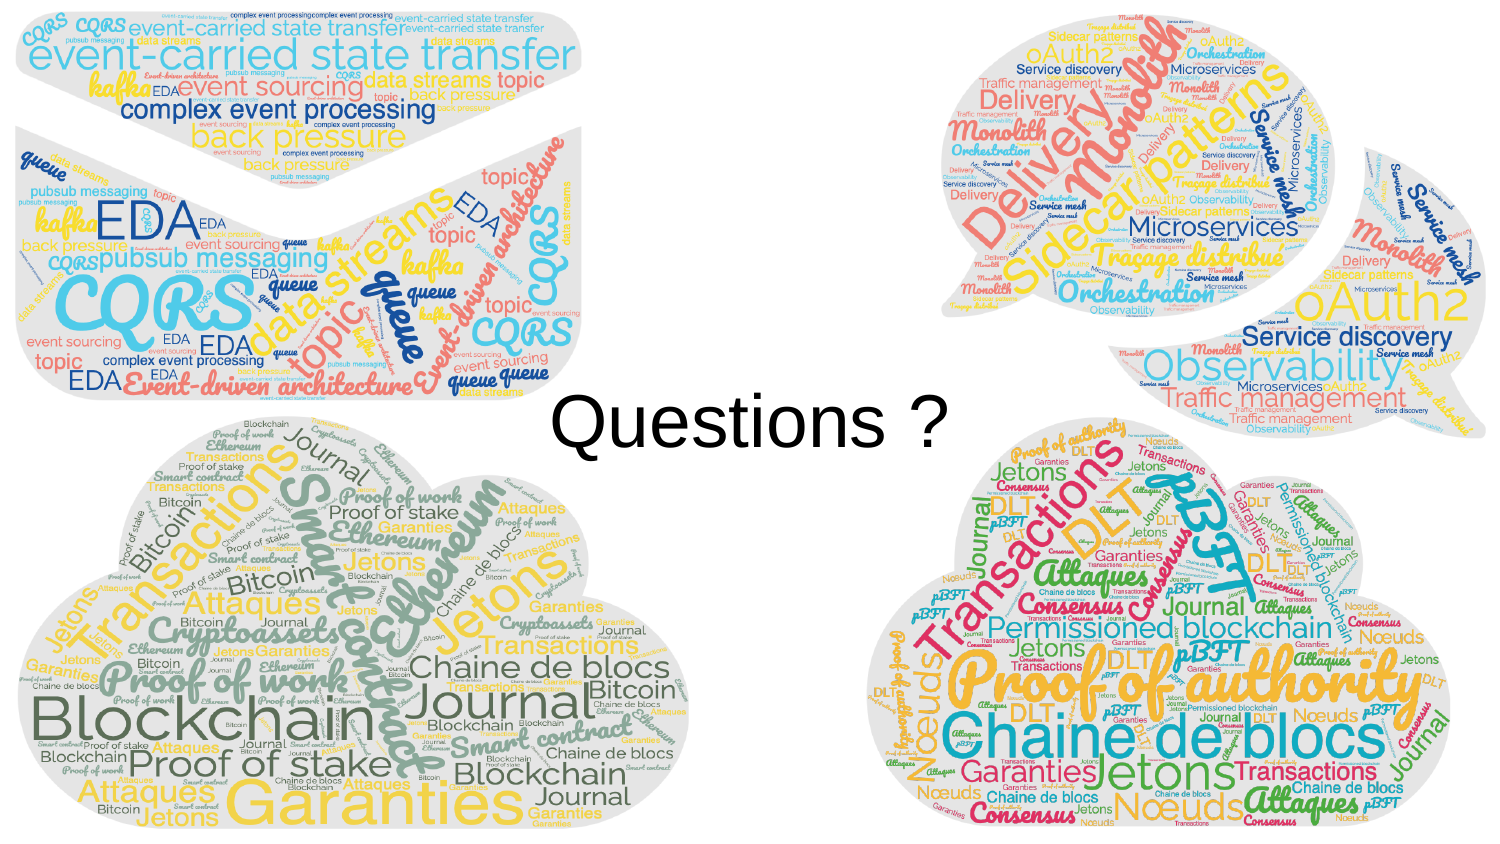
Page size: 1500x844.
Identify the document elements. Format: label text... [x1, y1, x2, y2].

picture [0, 0, 706, 837]
picture [851, 0, 1500, 837]
title Questions ? [51, 352, 1449, 491]
